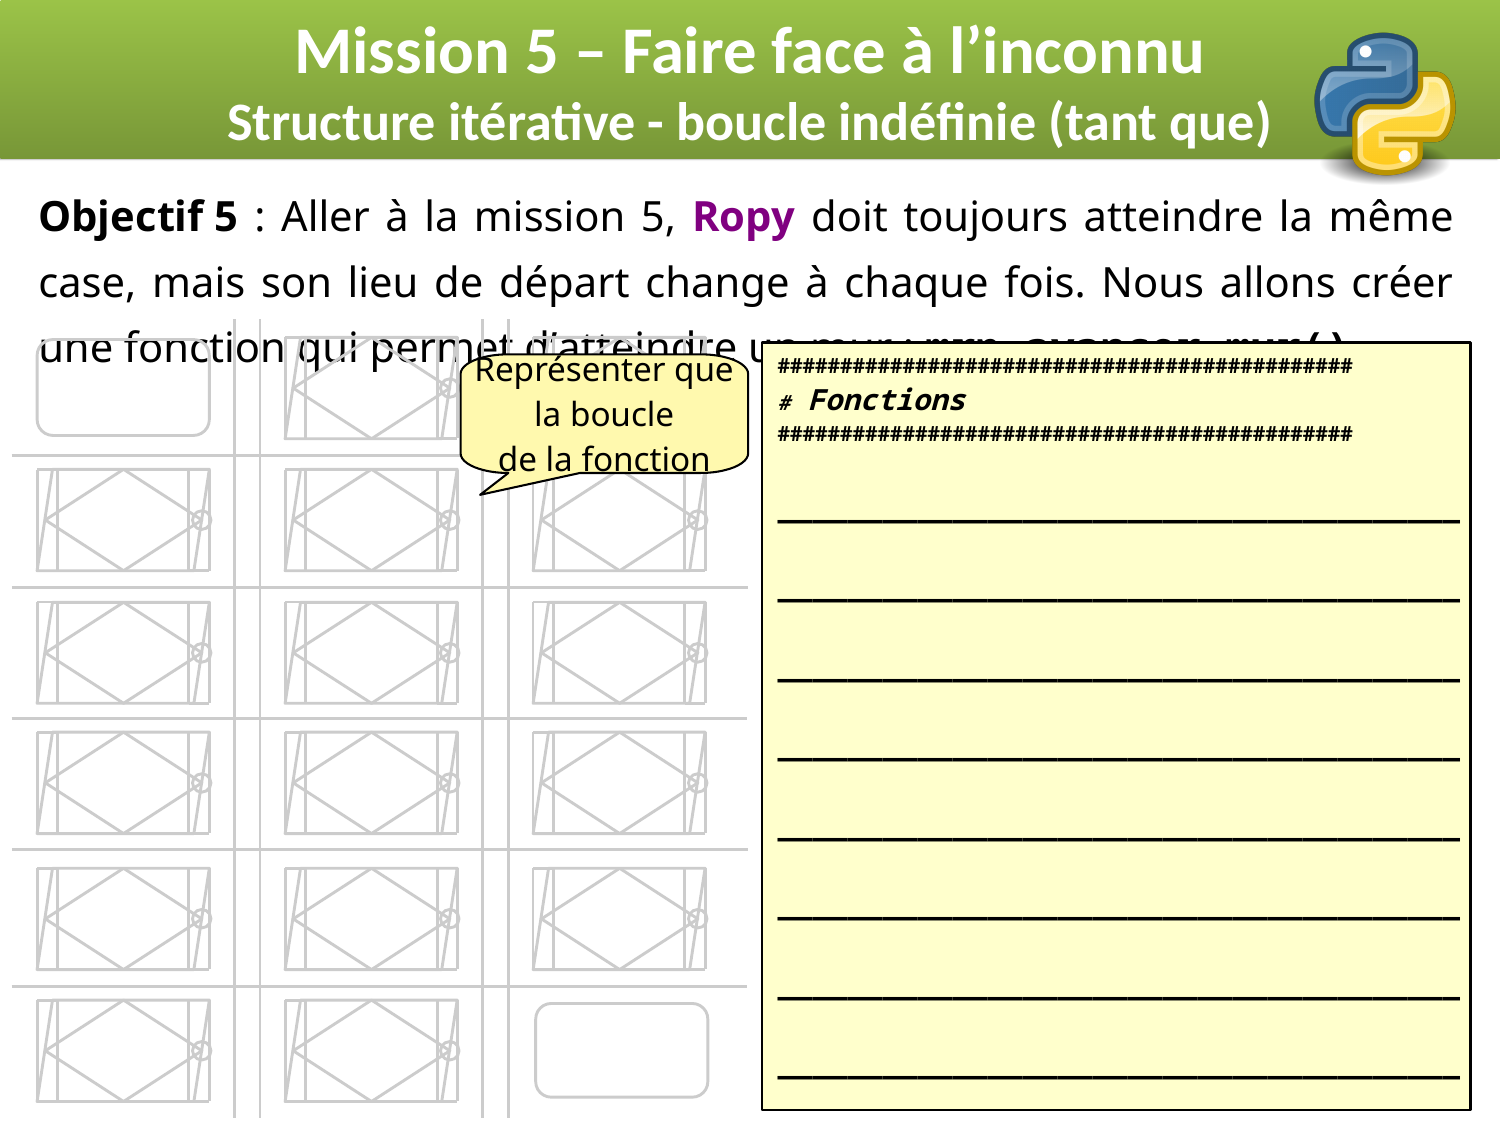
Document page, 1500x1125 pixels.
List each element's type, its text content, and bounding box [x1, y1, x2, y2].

text_box [202, 774, 208, 793]
text_box [202, 1042, 208, 1060]
text_box [450, 774, 456, 793]
text_box ############################################## # Fonctions ############################################## _______________________________________ _______________________________________ _______________________________________ _______________________________________ _______________________________________ _______________________________________ _______________________________________ _______________________________________ _______________________________________ _______________________________________ _______________________________________ [761, 342, 1471, 1111]
text_box [450, 910, 456, 928]
text_box [450, 511, 456, 530]
text_box [450, 379, 456, 398]
text_box [698, 644, 704, 663]
text_box [450, 644, 456, 663]
text_box Représenter que la boucle de la fonction [460, 354, 749, 495]
text_box [698, 774, 704, 793]
text_box [202, 910, 208, 928]
text_box [698, 910, 704, 928]
text_box Mission 5 – Faire face à l’inconnu Structure itérative - boucle indéfinie (tant que) [0, 0, 1500, 159]
picture [1305, 29, 1465, 171]
text_box [450, 1042, 456, 1060]
text_box Objectif 5 : Aller à la mission 5, Ropy doit toujours atteindre la même case, mais son lieu de départ change à chaque fois. Nous allons créer une fonction qui permet d’atteindre un mur : mrp_avancer_mur(). [23, 171, 1469, 331]
text_box [698, 511, 704, 530]
text_box [202, 511, 208, 530]
text_box [202, 644, 208, 663]
